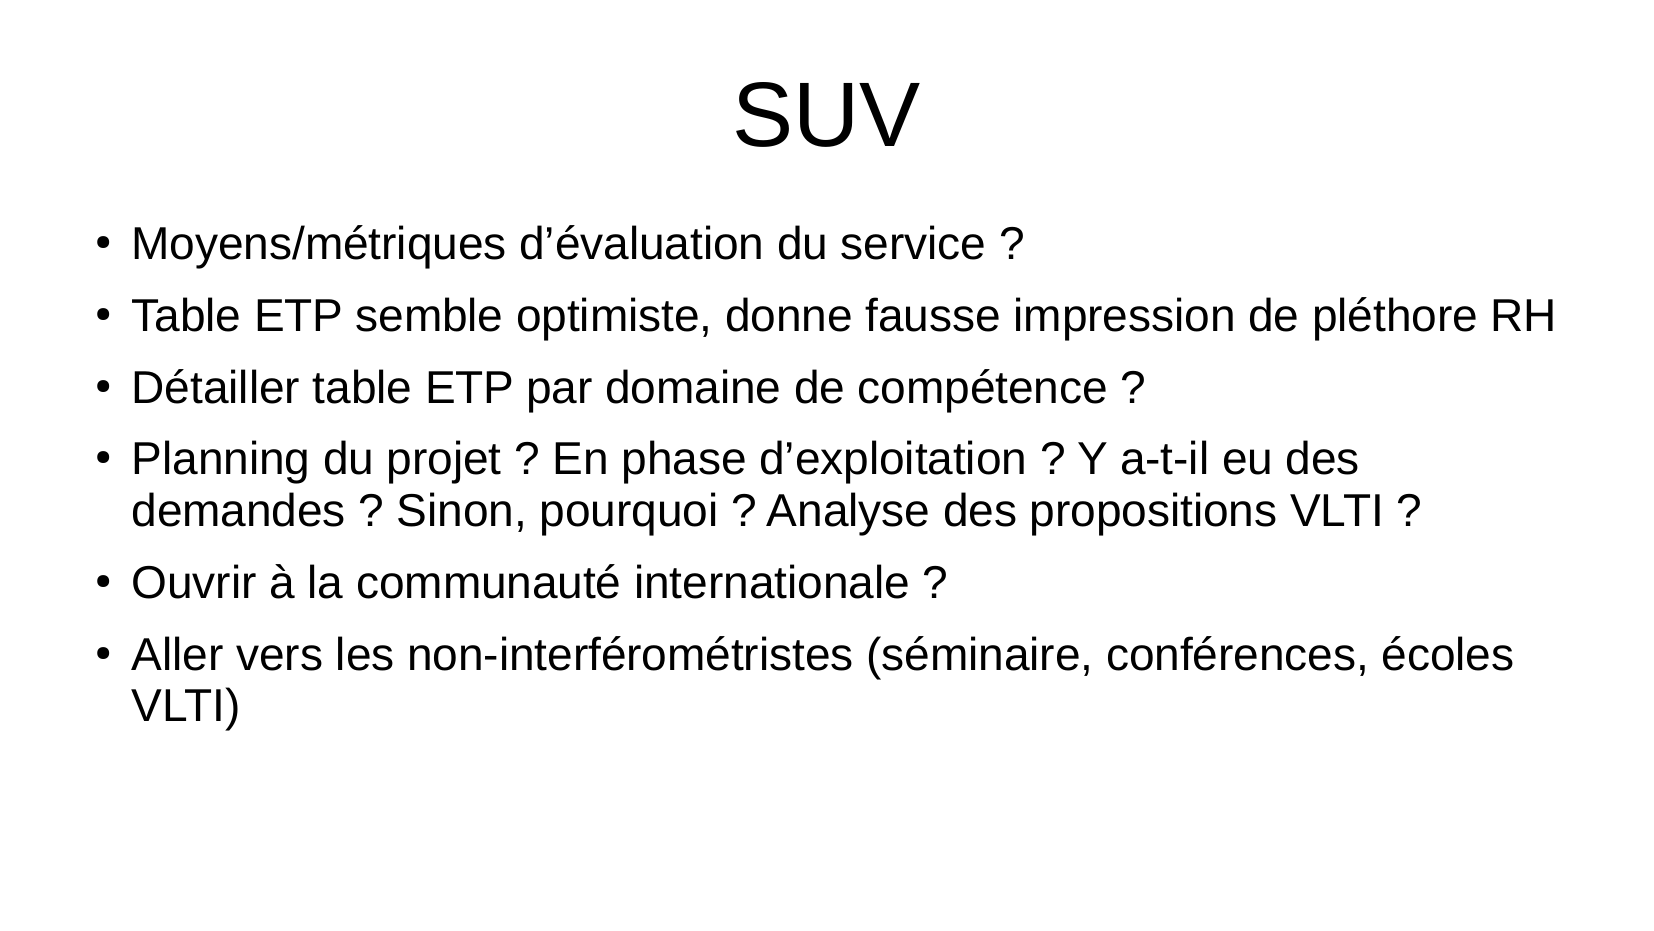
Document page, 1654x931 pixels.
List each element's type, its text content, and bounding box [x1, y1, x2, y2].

list Moyens/métriques d’évaluation du service ? Table ETP semble optimiste, donne fausse impression de pléthore RH Détailler table ETP par domaine de compétence ? Planning du projet ? En phase d’exploitation ? Y a-t-il eu des demandes ? Sinon, pourquoi ? Analyse des propositions VLTI ? Ouvrir à la communauté internationale ? Aller vers les non-interférométristes (séminaire, conférences, écoles VLTI) [82, 217, 1571, 758]
title SUV [82, 37, 1571, 193]
